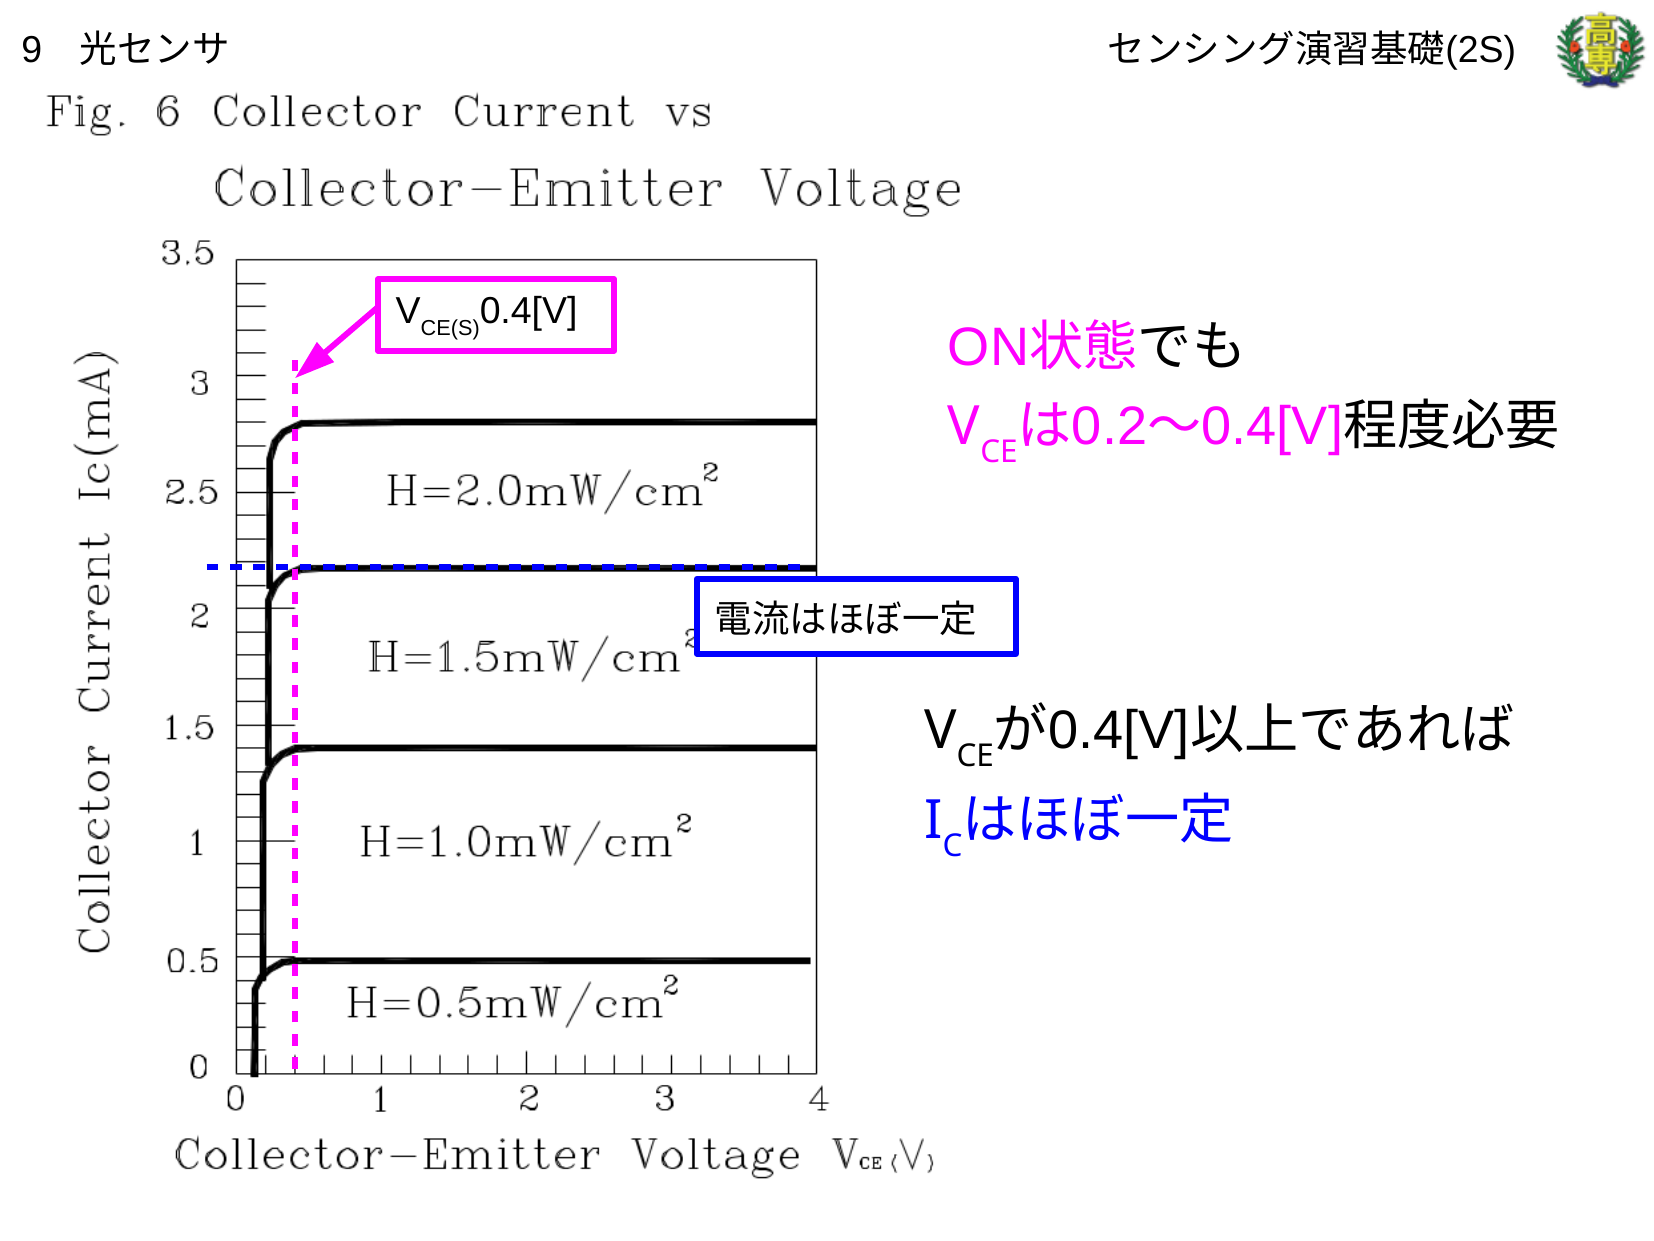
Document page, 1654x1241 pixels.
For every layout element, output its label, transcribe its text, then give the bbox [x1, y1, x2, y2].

picture [35, 73, 993, 1217]
picture [1553, 2, 1650, 99]
text_box ON状態でも VCEは0.2〜0.4[V]程度必要 [933, 295, 1601, 459]
text_box 9 光センサ [6, 11, 923, 75]
text_box VCE(S)0.4[V] [377, 279, 615, 351]
text_box 電流はほぼ一定 [696, 578, 1016, 648]
text_box VCEが0.4[V]以上であればICはほぼ一定 [909, 678, 1548, 853]
text_box センシング演習基礎(2S) [1077, 11, 1531, 75]
